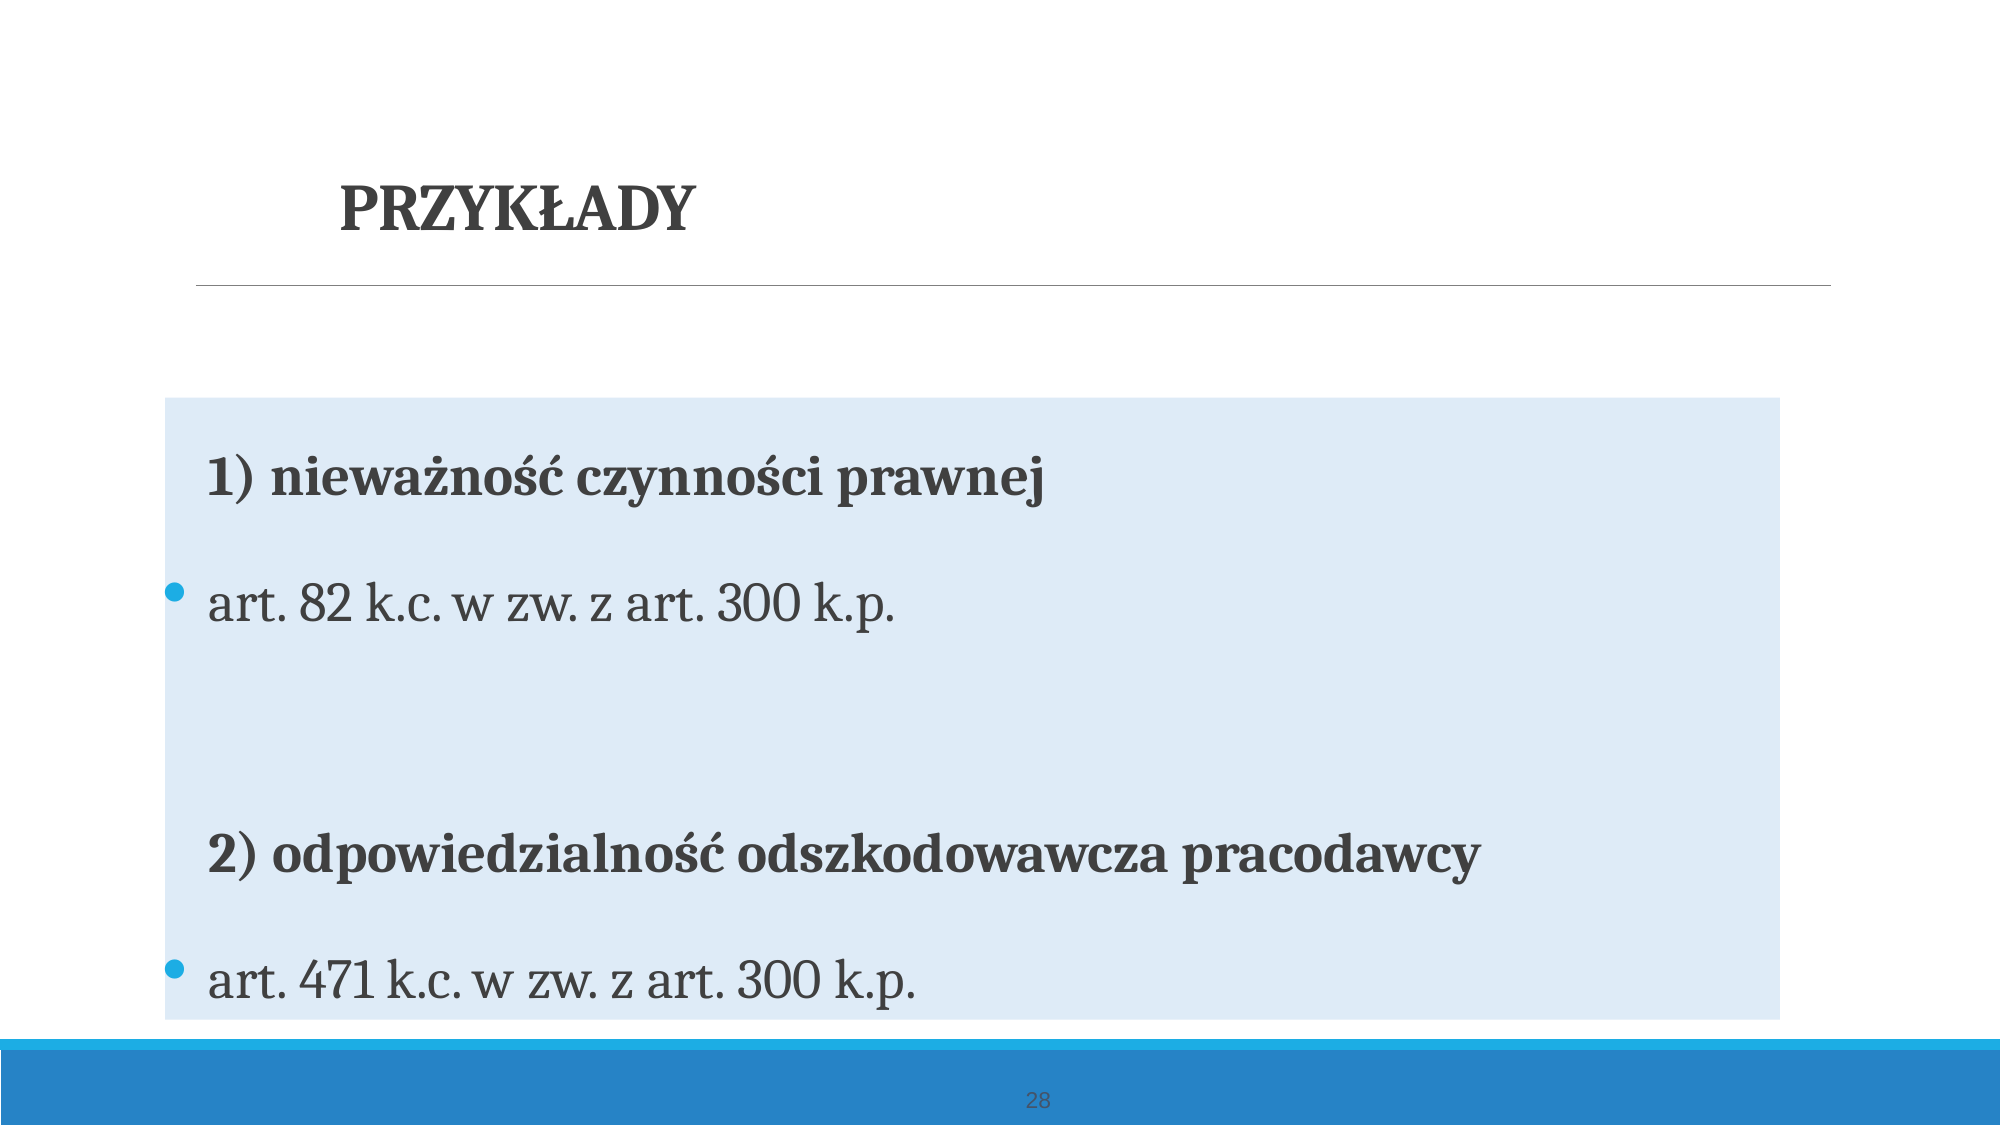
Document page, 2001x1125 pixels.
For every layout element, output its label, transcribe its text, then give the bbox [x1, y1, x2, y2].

list 1) nieważność czynności prawnej art. 82 k.c. w zw. z art. 300 k.p. 2) odpowiedzialność odszkodowawcza pracodawcy art. 471 k.c. w zw. z art. 300 k.p. [165, 397, 1780, 1020]
text_box [1025, 1075, 1123, 1114]
title PRZYKŁADY [324, 148, 1513, 252]
